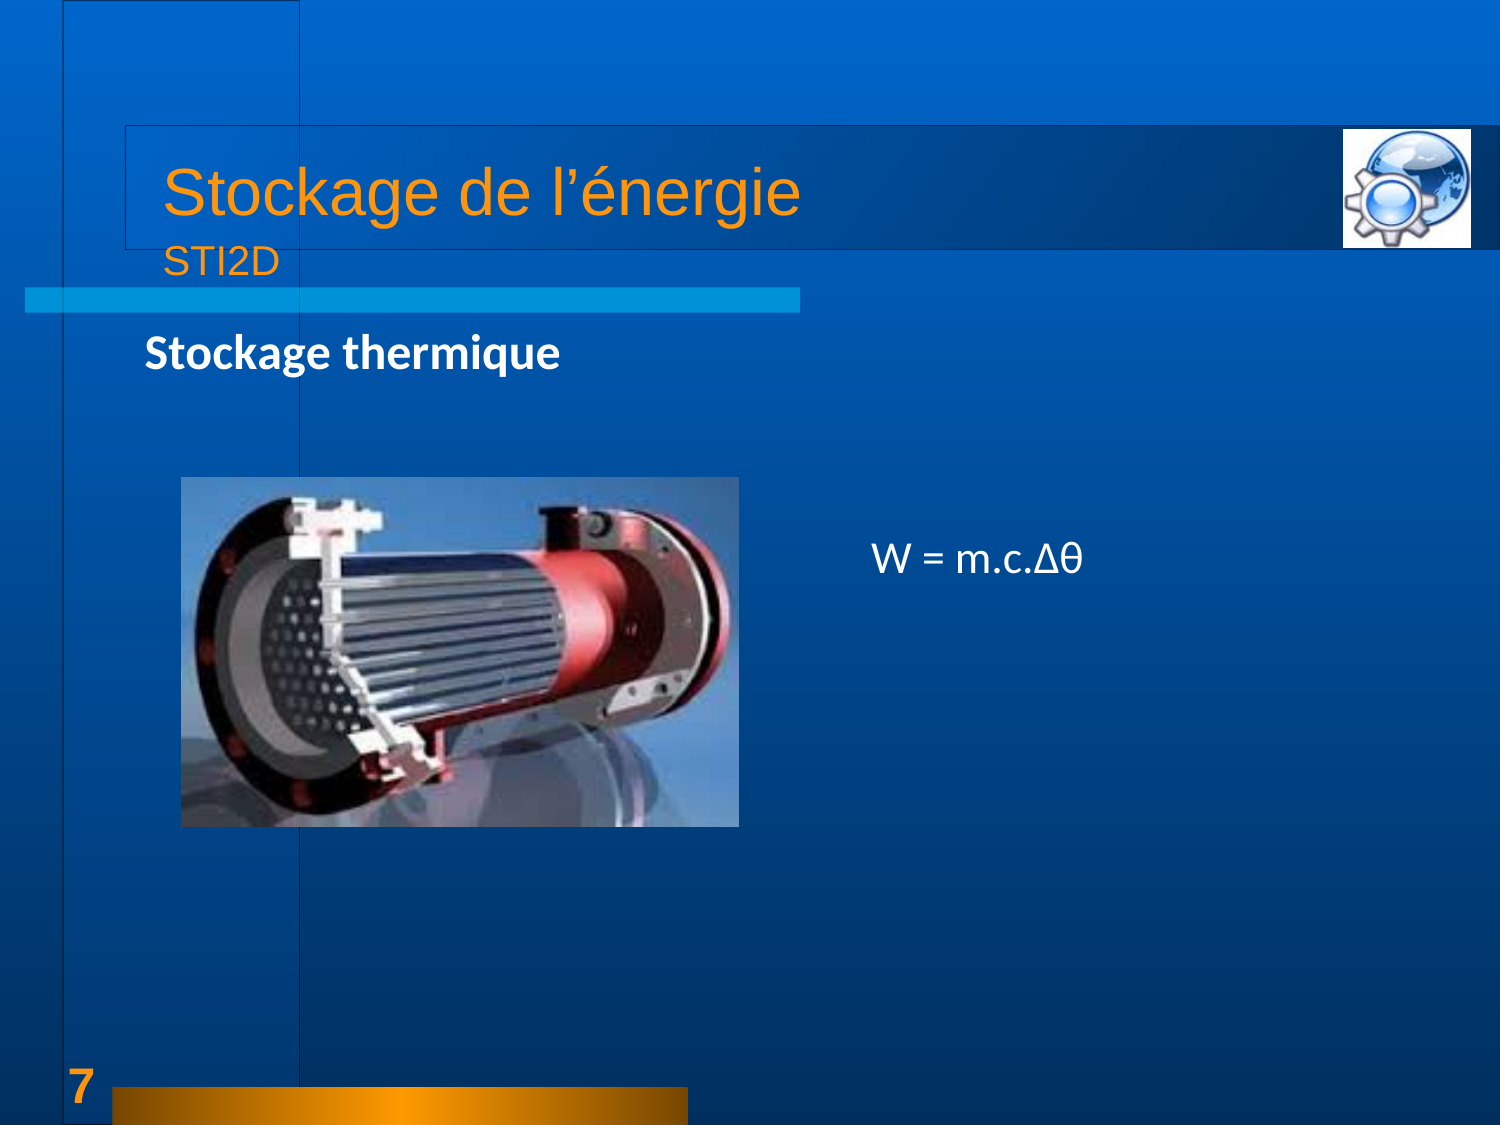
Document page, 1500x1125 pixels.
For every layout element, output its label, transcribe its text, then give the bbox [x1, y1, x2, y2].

picture [181, 477, 739, 827]
picture [1343, 129, 1471, 248]
text_box W = m.c.Δθ [856, 531, 1217, 680]
text_box Stockage thermique [129, 324, 780, 414]
